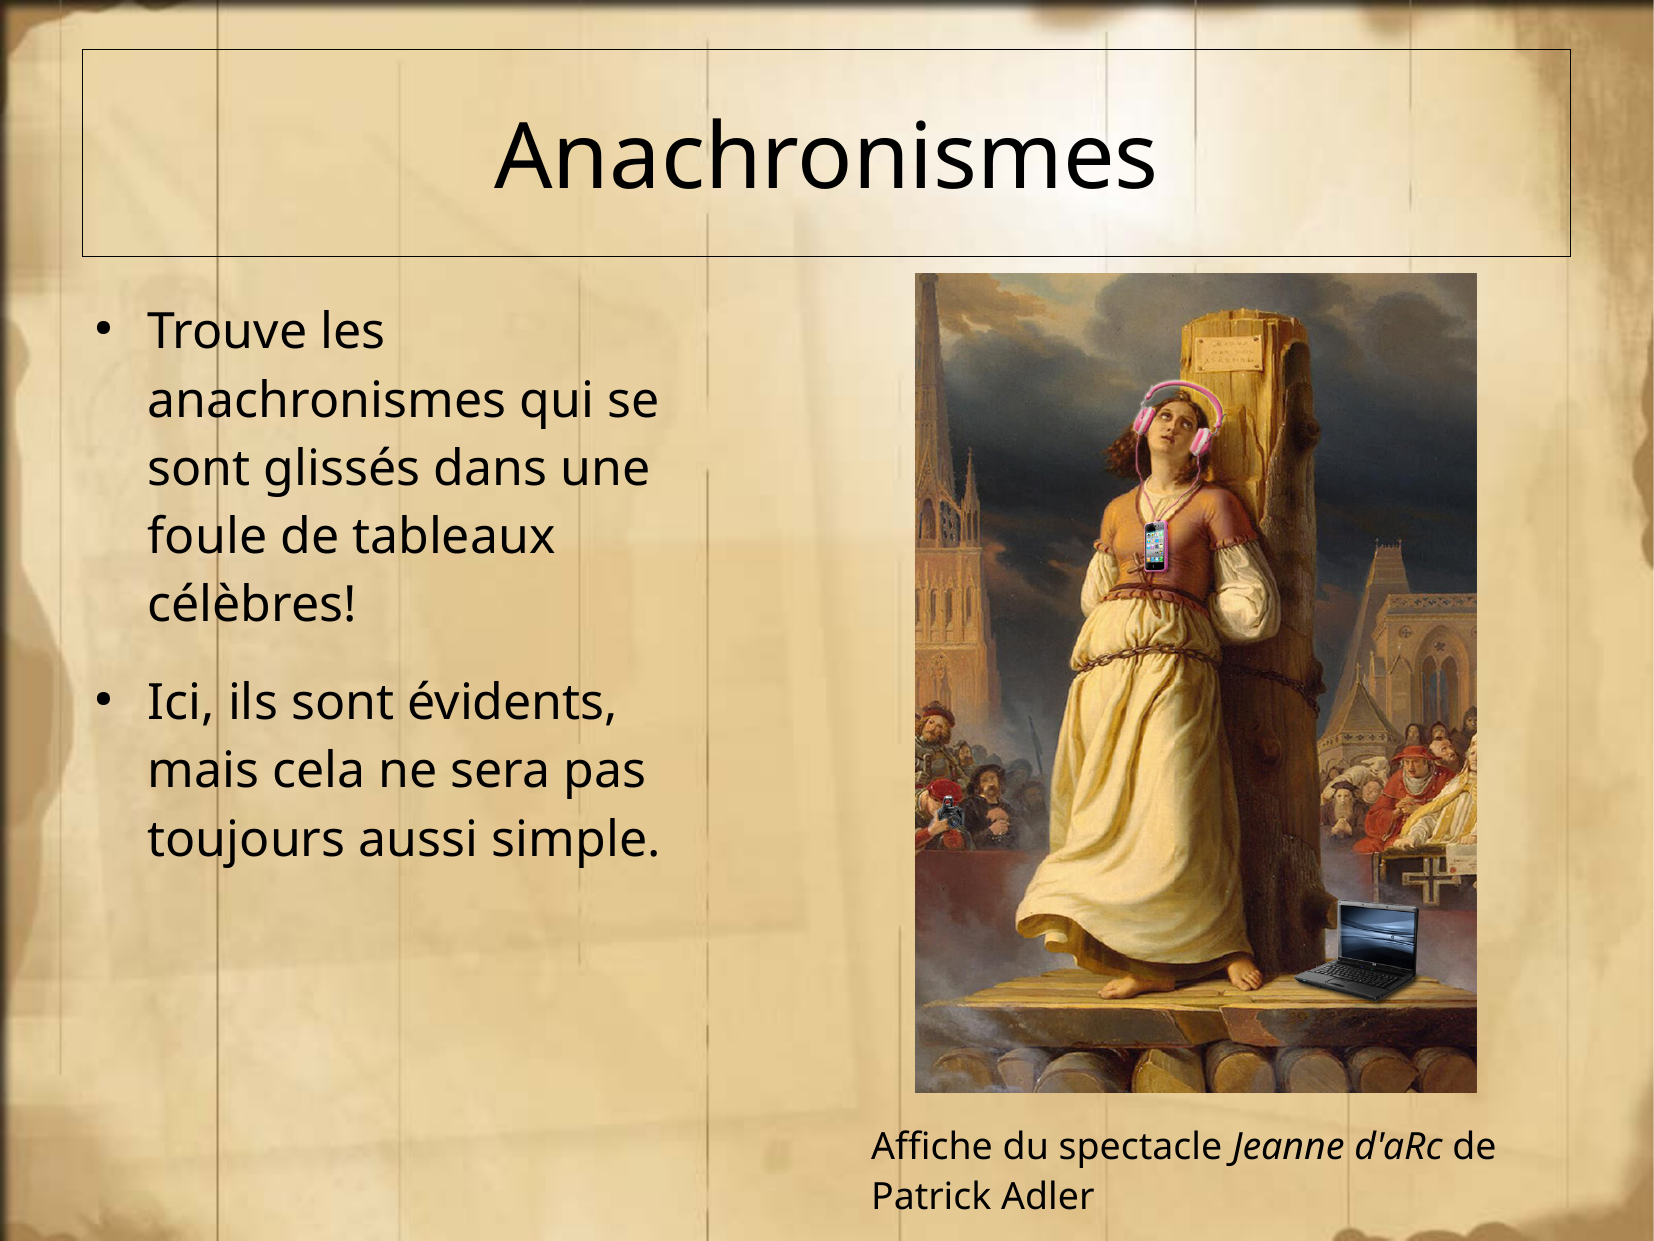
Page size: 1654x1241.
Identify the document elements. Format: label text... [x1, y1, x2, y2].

title Anachronismes [82, 49, 1571, 257]
list Trouve les anachronismes qui se sont glissés dans une foule de tableaux célèbres! Ici, ils sont évidents, mais cela ne sera pas toujours aussi simple. [76, 295, 739, 874]
picture [0, 0, 1654, 1241]
text_box Affiche du spectacle Jeanne d'aRc de Patrick Adler [856, 1111, 1595, 1219]
